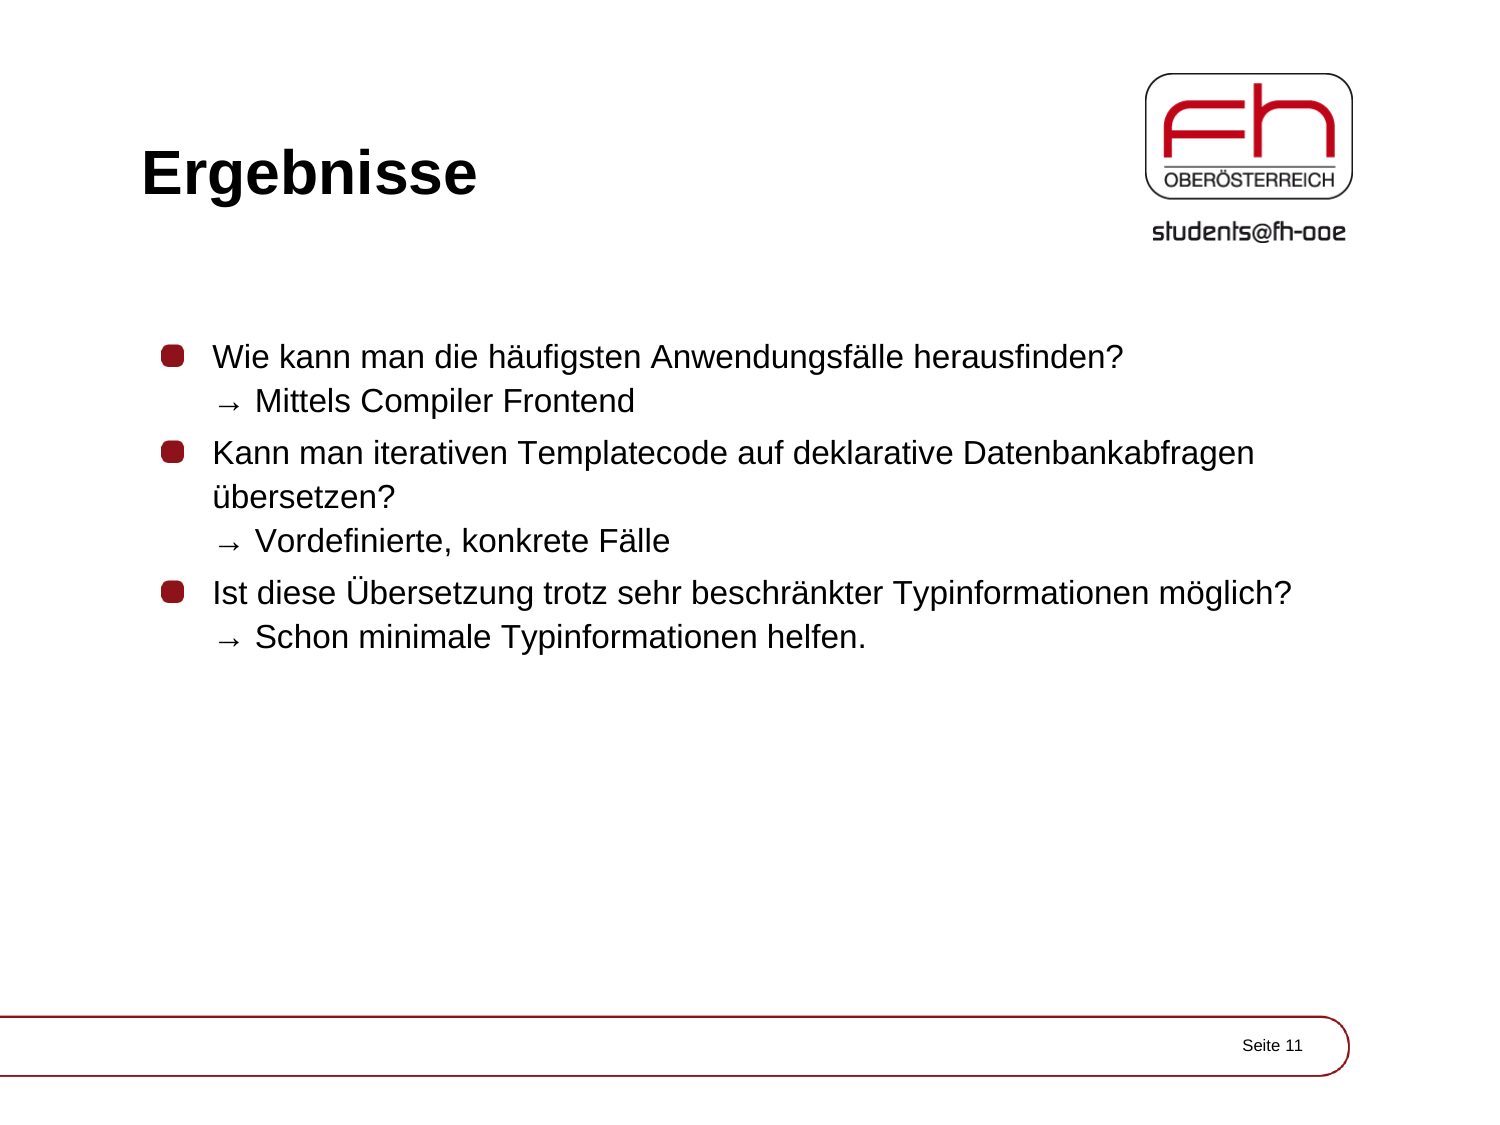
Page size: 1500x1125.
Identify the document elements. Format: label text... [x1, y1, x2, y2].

picture [1145, 73, 1353, 243]
picture [0, 1012, 1353, 1080]
text_box Seite <number> [991, 1027, 1304, 1063]
list Wie kann man die häufigsten Anwendungsfälle herausfinden? → Mittels Compiler Frontend Kann man iterativen Templatecode auf deklarative Datenbankabfragen übersetzen? → Vordefinierte, konkrete Fälle Ist diese Übersetzung trotz sehr beschränkter Typinformationen möglich? → Schon minimale Typinformationen helfen. [141, 283, 1356, 953]
title Ergebnisse [141, 66, 1108, 208]
